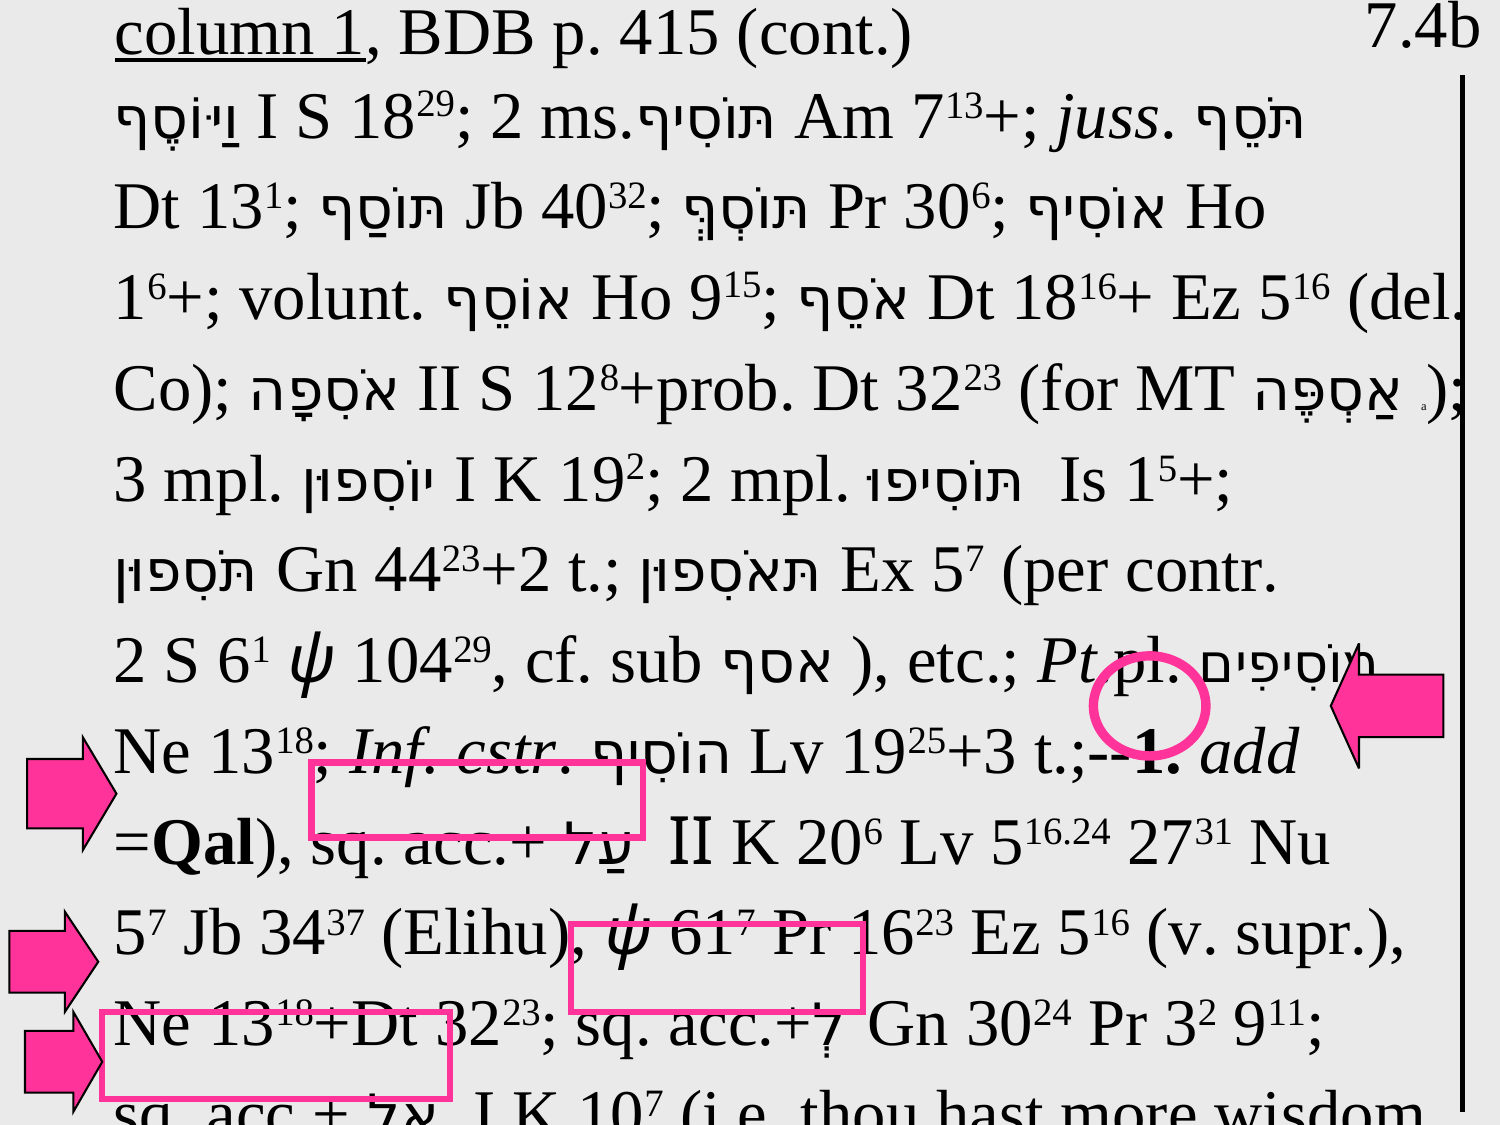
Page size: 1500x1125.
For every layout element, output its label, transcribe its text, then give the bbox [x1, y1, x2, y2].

text_box [27, 737, 117, 850]
text_box column 1, BDB p. 415 (cont.) [99, 0, 951, 77]
text_box וַיּוֹסֶף I S 1829; 2 ms.תּוֹסִיף Am 713+; juss. תֹּסֵף Dt 131; תּוֹסַף Jb 4032; תּוֹסְףְּ Pr 306; אוֹסִיף Ho 16+; volunt. אוֹסֵף Ho 915; אֹסֵף Dt 1816+ Ez 516 (del. Co); אֹסִפָה II S 128+prob. Dt 3223 (for MT אַסְפֶּה a); 3 mpl. יוֹסִפוּן I K 192; 2 mpl. תּוֹסִיפוּ Is 15+; תֹּסִפוּן Gn 4423+2 t.; תּאֹסִפוּן Ex 57 (per contr. 2 S 61 ψ 10429, cf. sub אסף ), etc.; Pt.pl. מוֹסִיפִים Ne 1318; Inf. cstr. הוֹסִיף Lv 1925+3 t.;--1. add =Qal), sq. acc.+ עַל II K 206 Lv 516.24 2731 Nu 57 Jb 3437 (Elihu), ψ 617 Pr 1623 Ez 516 (v. supr.), Ne 1318+Dt 3223; sq. acc.+לְ Gn 3024 Pr 32 911; sq. acc.+ אֶל I K 107 (i.e. thou hast more wisdom [98, 1070, 329, 1125]
text_box וַיּוֹסֶף I S 1829; 2 ms.תּוֹסִיף Am 713+; juss. תֹּסֵף Dt 131; תּוֹסַף Jb 4032; תּוֹסְףְּ Pr 306; אוֹסִיף Ho 16+; volunt. אוֹסֵף Ho 915; אֹסֵף Dt 1816+ Ez 516 (del. Co); אֹסִפָה II S 128+prob. Dt 3223 (for MT אַסְפֶּה a); 3 mpl. יוֹסִפוּן I K 192; 2 mpl. תּוֹסִיפוּ Is 15+; תֹּסִפוּן Gn 4423+2 t.; תּאֹסִפוּן Ex 57 (per contr. 2 S 61 ψ 10429, cf. sub אסף ), etc.; Pt.pl. מוֹסִיפִים Ne 1318; Inf. cstr. הוֹסִיף Lv 1925+3 t.;--1. add =Qal), sq. acc.+ עַל II K 206 Lv 516.24 2731 Nu 57 Jb 3437 (Elihu), ψ 617 Pr 1623 Ez 516 (v. supr.), Ne 1318+Dt 3223; sq. acc.+לְ Gn 3024 Pr 32 911; sq. acc.+ אֶל I K 107 (i.e. thou hast more wisdom [98, 59, 1500, 1125]
text_box וַיּוֹסֶף I S 1829; 2 ms.תּוֹסִיף Am 713+; juss. תֹּסֵף Dt 131; תּוֹסַף Jb 4032; תּוֹסְףְּ Pr 306; אוֹסִיף Ho 16+; volunt. אוֹסֵף Ho 915; אֹסֵף Dt 1816+ Ez 516 (del. Co); אֹסִפָה II S 128+prob. Dt 3223 (for MT אַסְפֶּה a); 3 mpl. יוֹסִפוּן I K 192; 2 mpl. תּוֹסִיפוּ Is 15+; תֹּסִפוּן Gn 4423+2 t.; תּאֹסִפוּן Ex 57 (per contr. 2 S 61 ψ 10429, cf. sub אסף ), etc.; Pt.pl. מוֹסִיפִים Ne 1318; Inf. cstr. הוֹסִיף Lv 1925+3 t.;--1. add =Qal), sq. acc.+ עַל II K 206 Lv 516.24 2731 Nu 57 Jb 3437 (Elihu), ψ 617 Pr 1623 Ez 516 (v. supr.), Ne 1318+Dt 3223; sq. acc.+לְ Gn 3024 Pr 32 911; sq. acc.+ אֶל I K 107 (i.e. thou hast more wisdom [105, 1015, 447, 1096]
text_box 7.4b [1350, 0, 1500, 70]
text_box [1330, 643, 1444, 769]
text_box [9, 911, 99, 1012]
text_box [24, 1011, 103, 1112]
